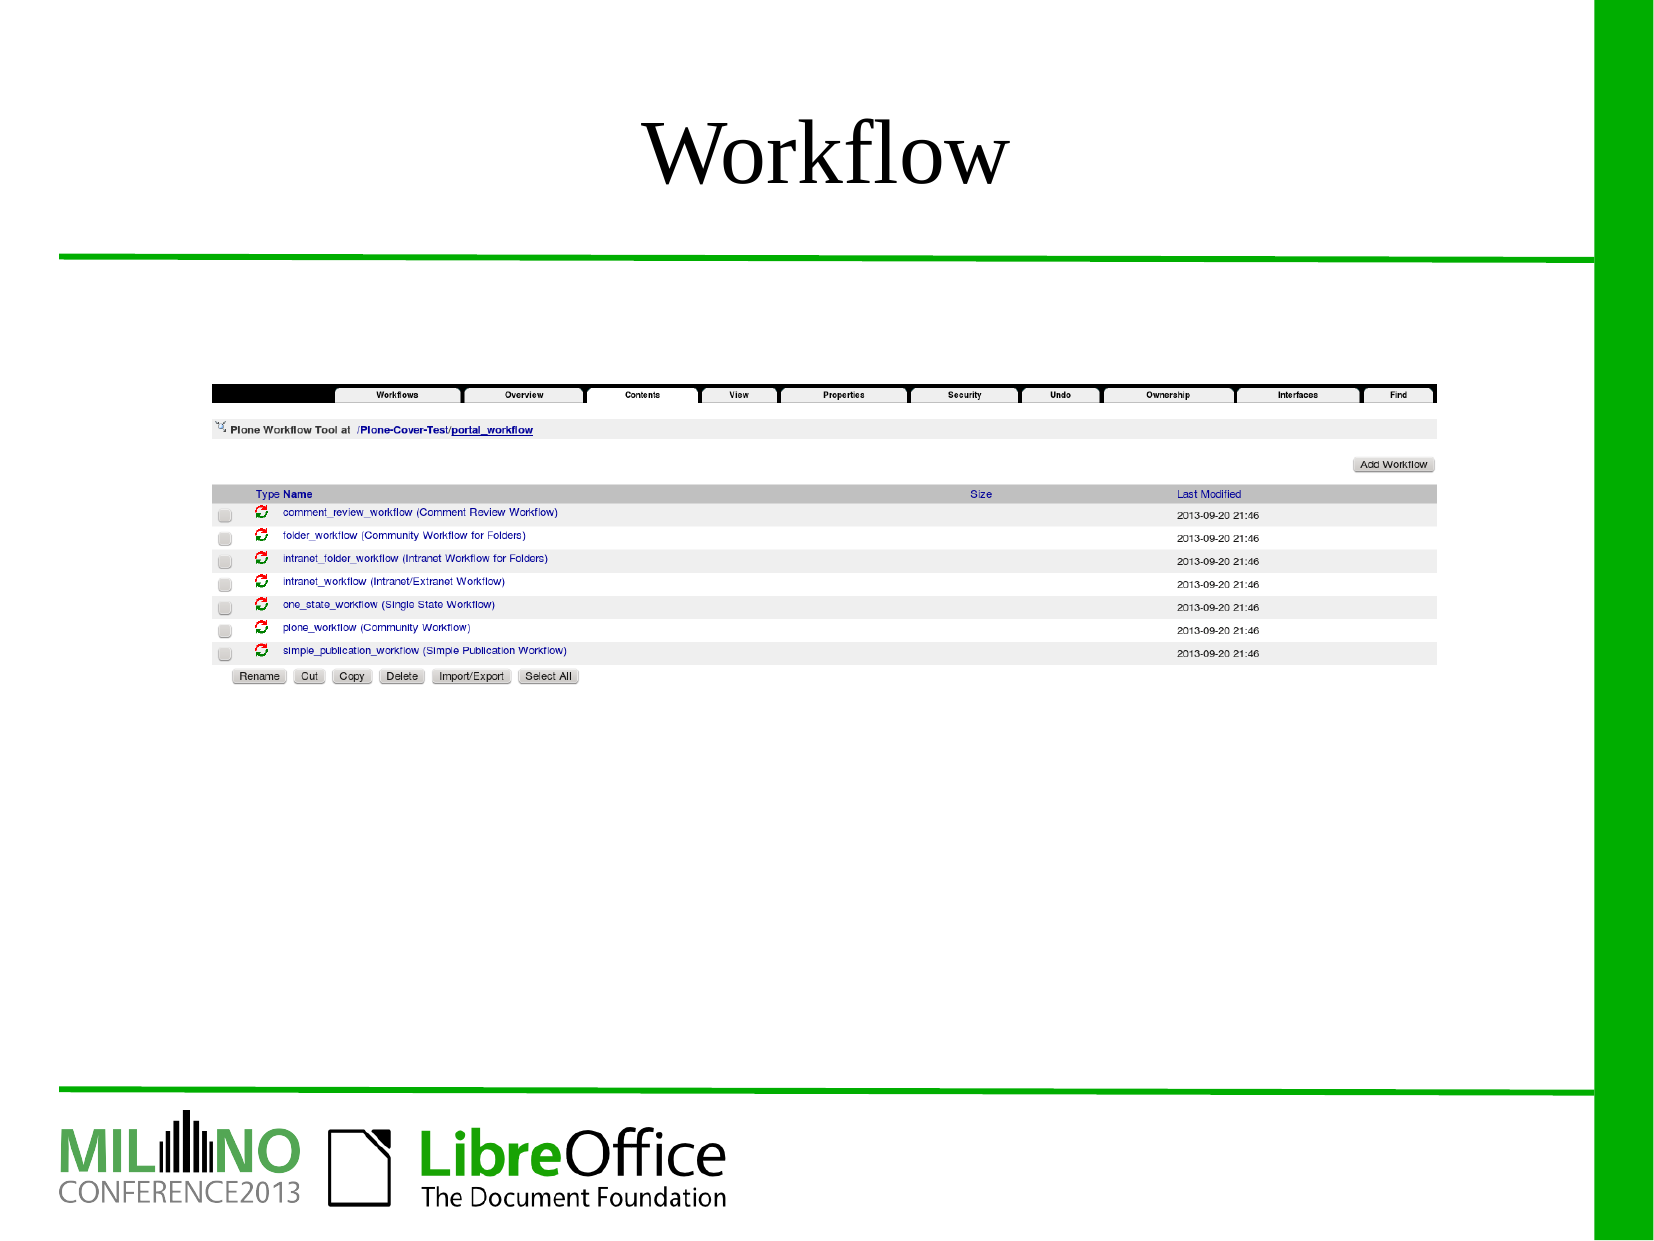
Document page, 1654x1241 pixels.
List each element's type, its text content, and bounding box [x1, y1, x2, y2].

title Workflow [82, 49, 1571, 257]
picture [210, 382, 1443, 918]
picture [59, 1092, 756, 1241]
